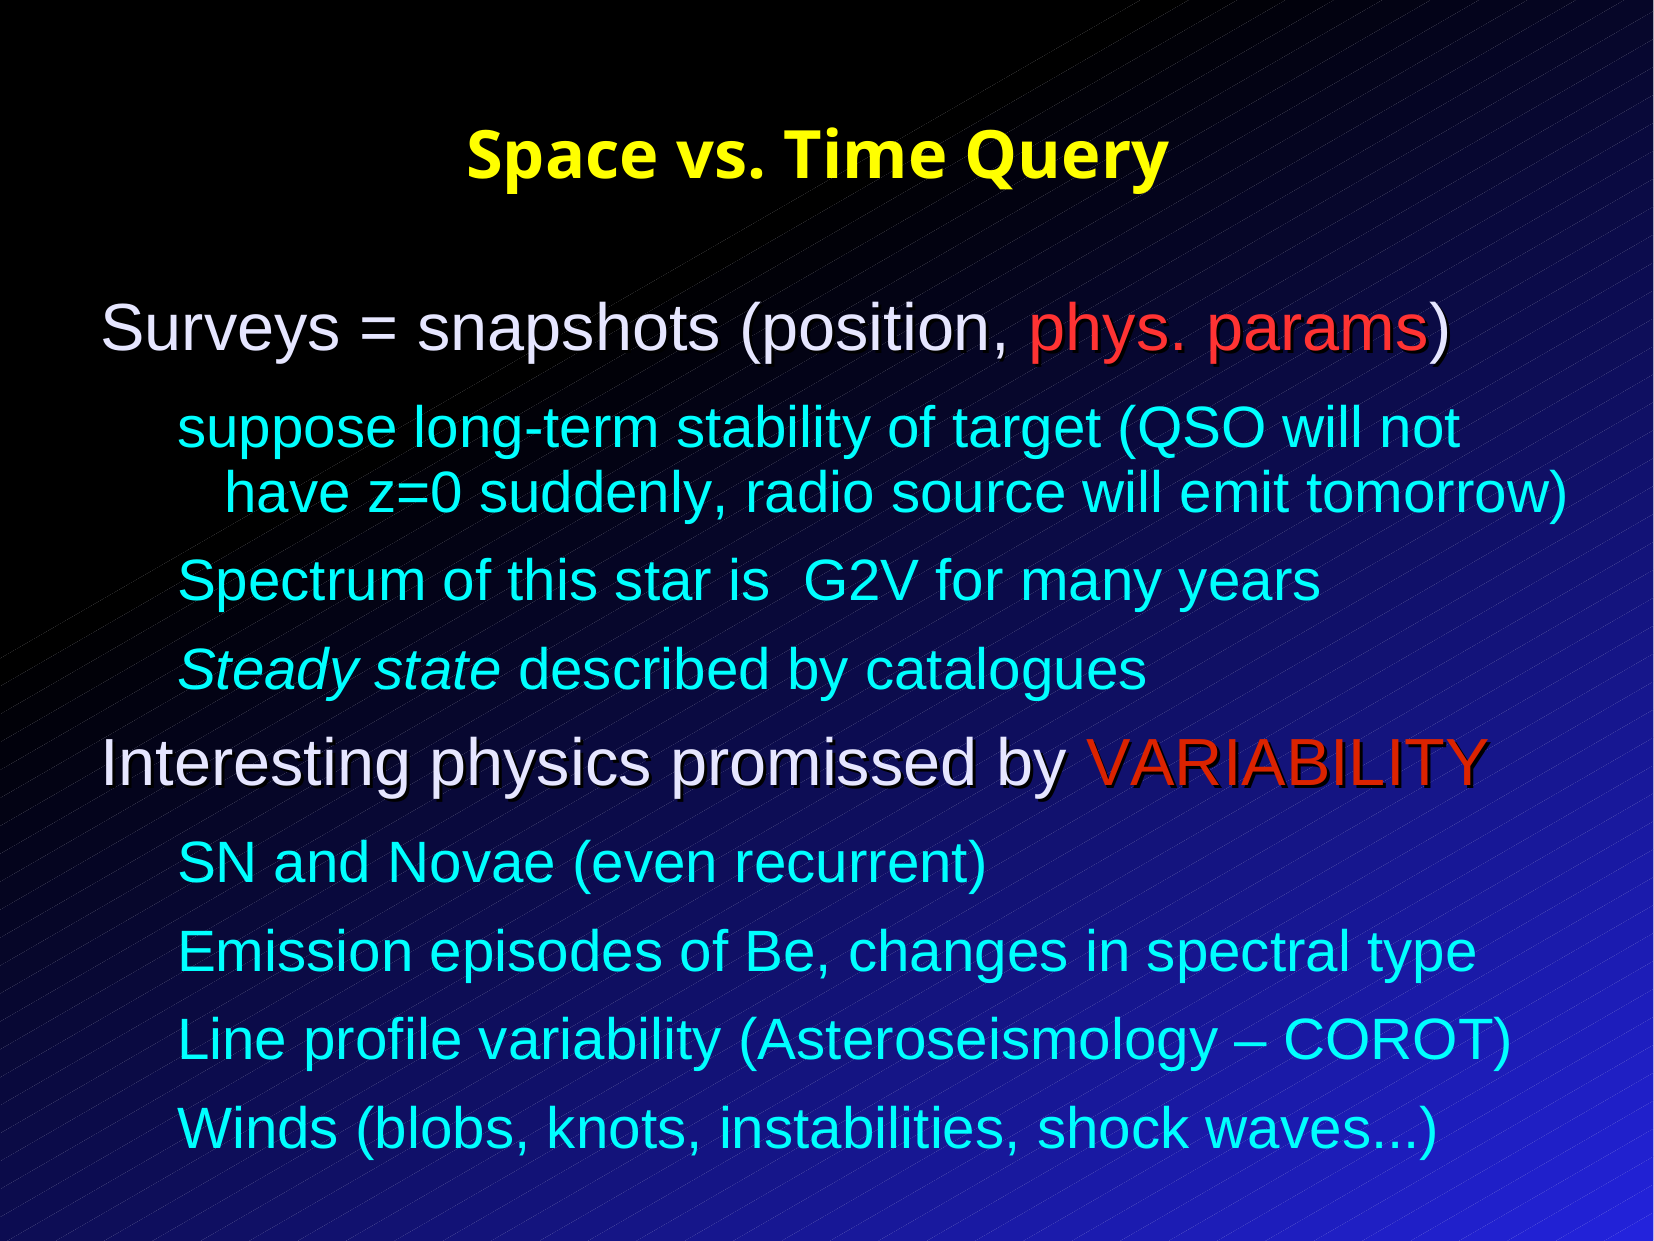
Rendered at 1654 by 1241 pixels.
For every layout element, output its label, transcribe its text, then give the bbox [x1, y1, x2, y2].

list Surveys = snapshots (position, phys. params) suppose long-term stability of target (QSO will not have z=0 suddenly, radio source will emit tomorrow) Spectrum of this star is G2V for many years Steady state described by catalogues Interesting physics promissed by VARIABILITY SN and Novae (even recurrent) Emission episodes of Be, changes in spectral type Line profile variability (Asteroseismology – COROT) Winds (blobs, knots, instabilities, shock waves...) [82, 290, 1571, 1161]
title Space vs. Time Query [82, 56, 1571, 250]
